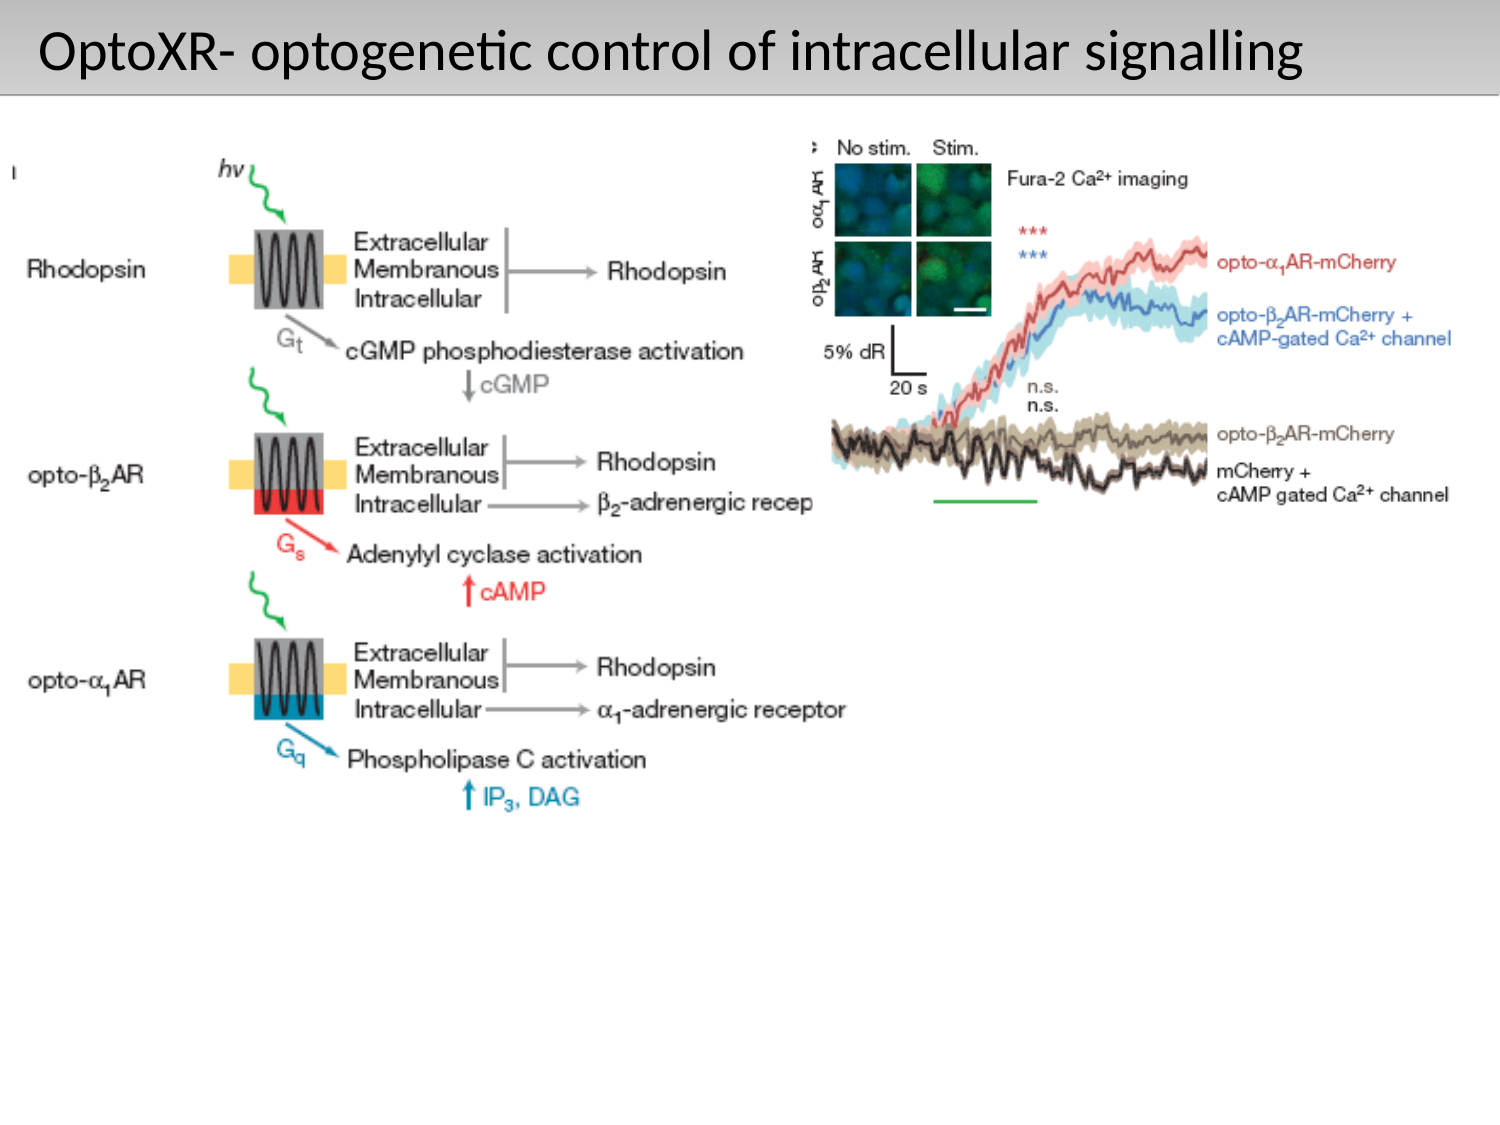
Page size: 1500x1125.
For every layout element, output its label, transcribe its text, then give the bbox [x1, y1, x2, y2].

picture [12, 123, 1463, 819]
title OptoXR- optogenetic control of intracellular signalling [23, 0, 1477, 94]
